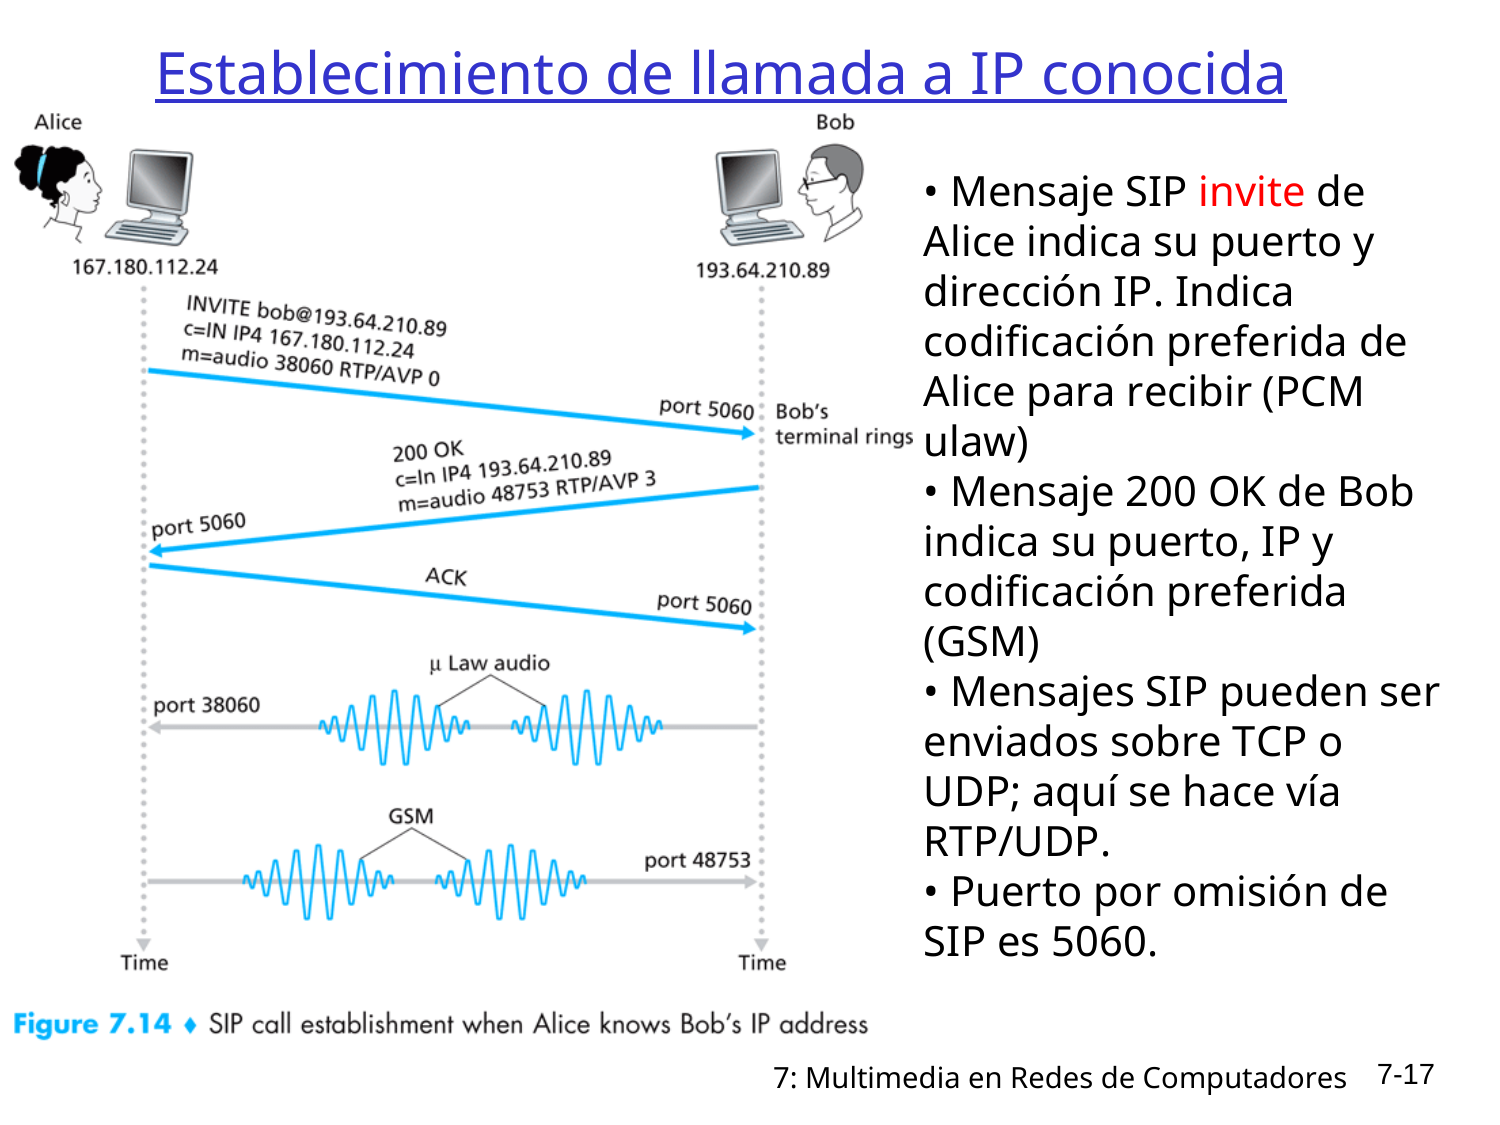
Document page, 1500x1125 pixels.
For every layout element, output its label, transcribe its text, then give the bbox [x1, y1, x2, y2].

text_box Mensaje SIP invite de Alice indica su puerto y dirección IP. Indica codificación preferida de Alice para recibir (PCM ulaw) Mensaje 200 OK de Bob indica su puerto, IP y codificación preferida (GSM) Mensajes SIP pueden ser enviados sobre TCP o UDP; aquí se hace vía RTP/UDP. Puerto por omisión de SIP es 5060. [909, 157, 1465, 974]
picture [13, 112, 913, 1043]
title Establecimiento de llamada a IP conocida [83, 0, 1359, 143]
